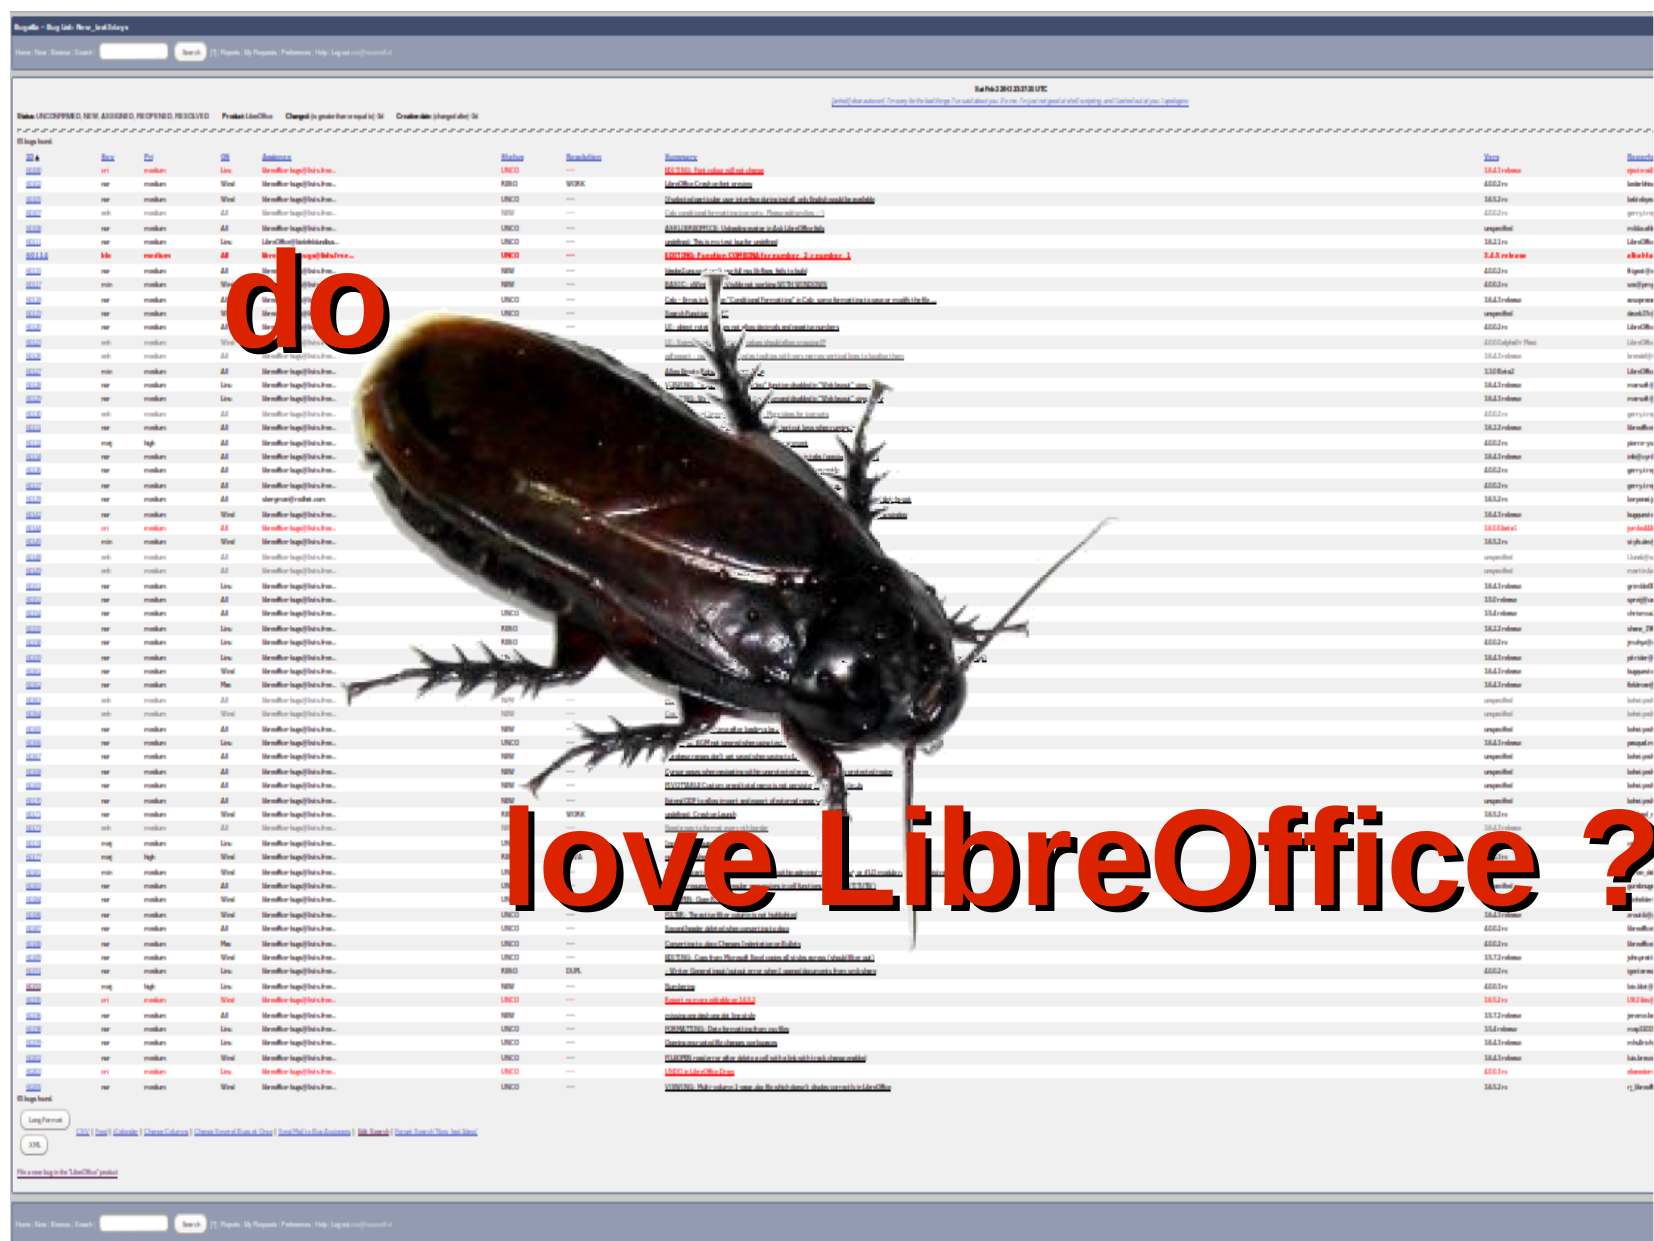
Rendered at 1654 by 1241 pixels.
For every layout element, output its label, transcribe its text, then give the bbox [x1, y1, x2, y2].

picture [10, 11, 1654, 1241]
text_box do [206, 215, 443, 384]
text_box love LibreOffice ? [485, 773, 1654, 943]
